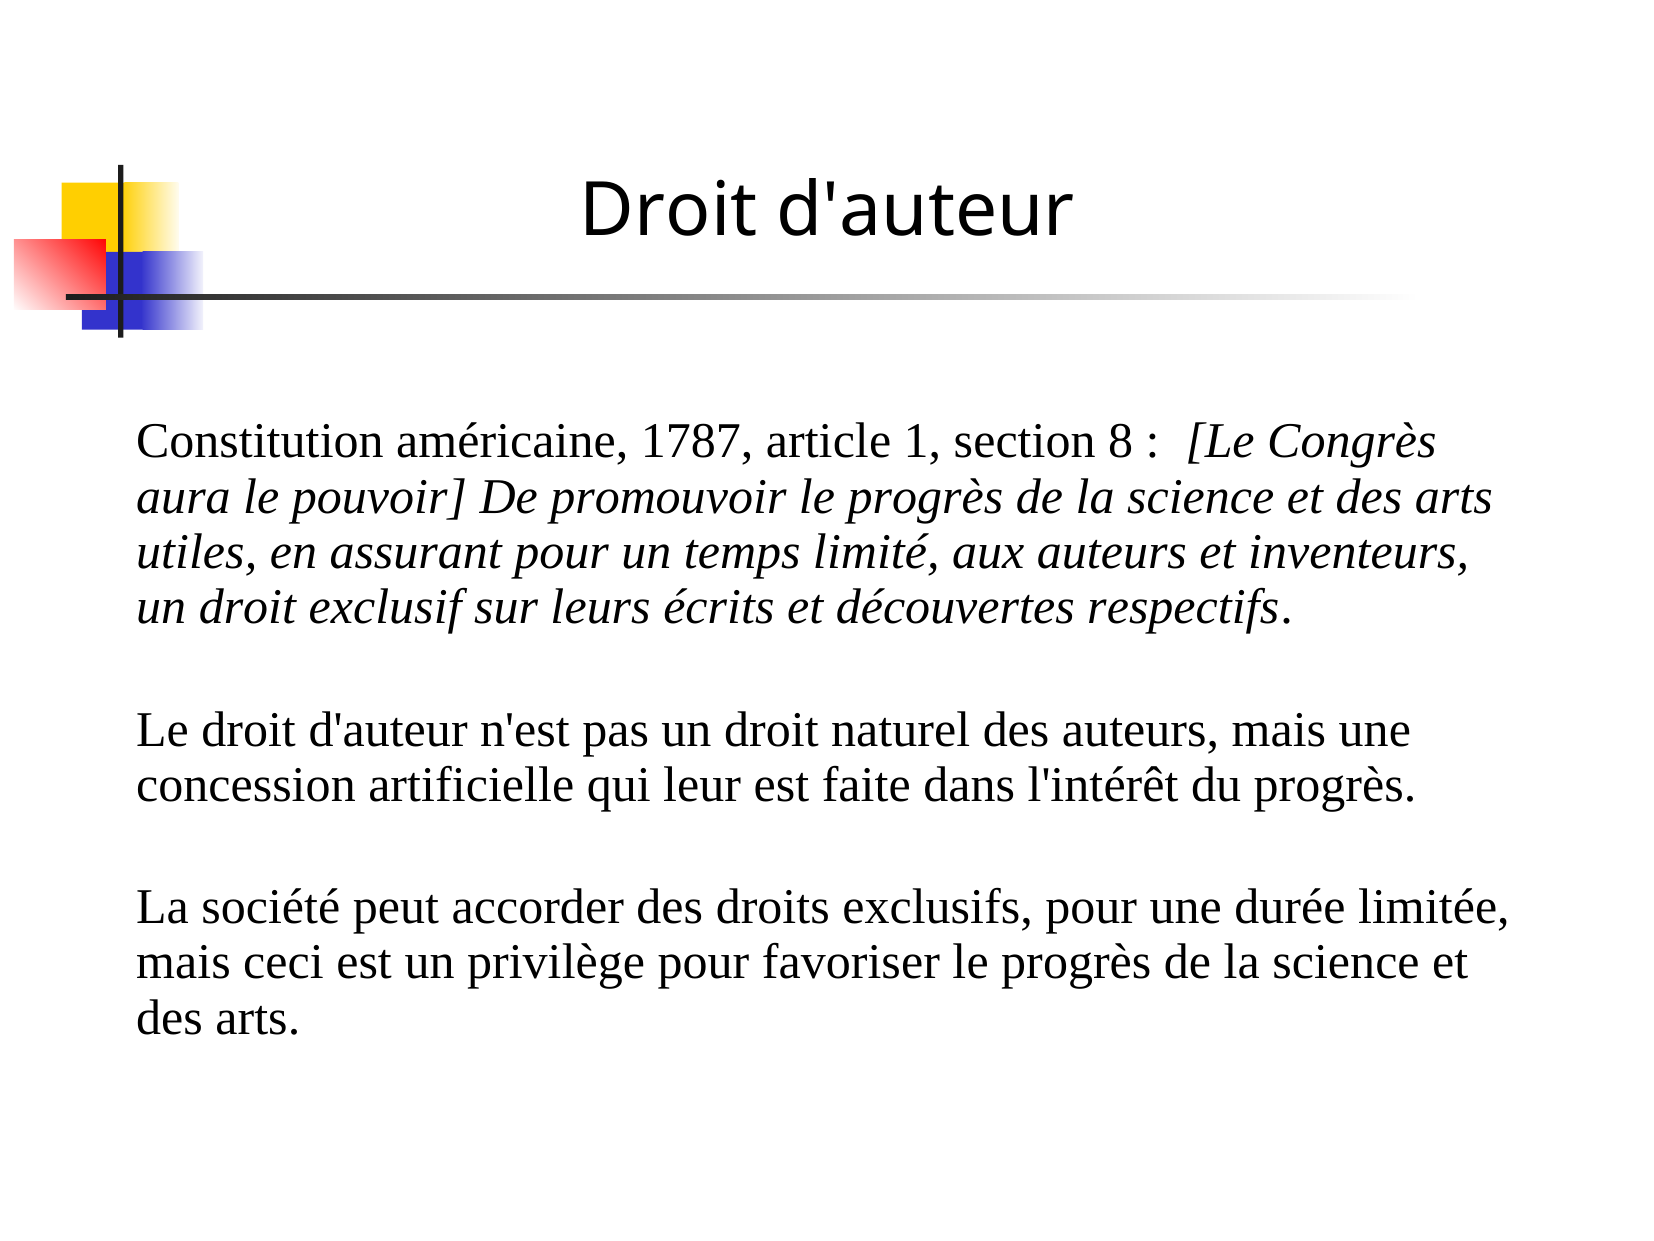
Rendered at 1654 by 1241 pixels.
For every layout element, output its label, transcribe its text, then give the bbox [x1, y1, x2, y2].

title Droit d'auteur [121, 102, 1534, 311]
text_box Constitution américaine, 1787, article 1, section 8 : [Le Congrès aura le pouvoir] De promouvoir le progrès de la science et des arts utiles, en assurant pour un temps limité, aux auteurs et inventeurs, un droit exclusif sur leurs écrits et découvertes respectifs. Le droit d'auteur n'est pas un droit naturel des auteurs, mais une concession artificielle qui leur est faite dans l'intérêt du progrès. La société peut accorder des droits exclusifs, pour une durée limitée, mais ceci est un privilège pour favoriser le progrès de la science et des arts. [121, 344, 1534, 1141]
